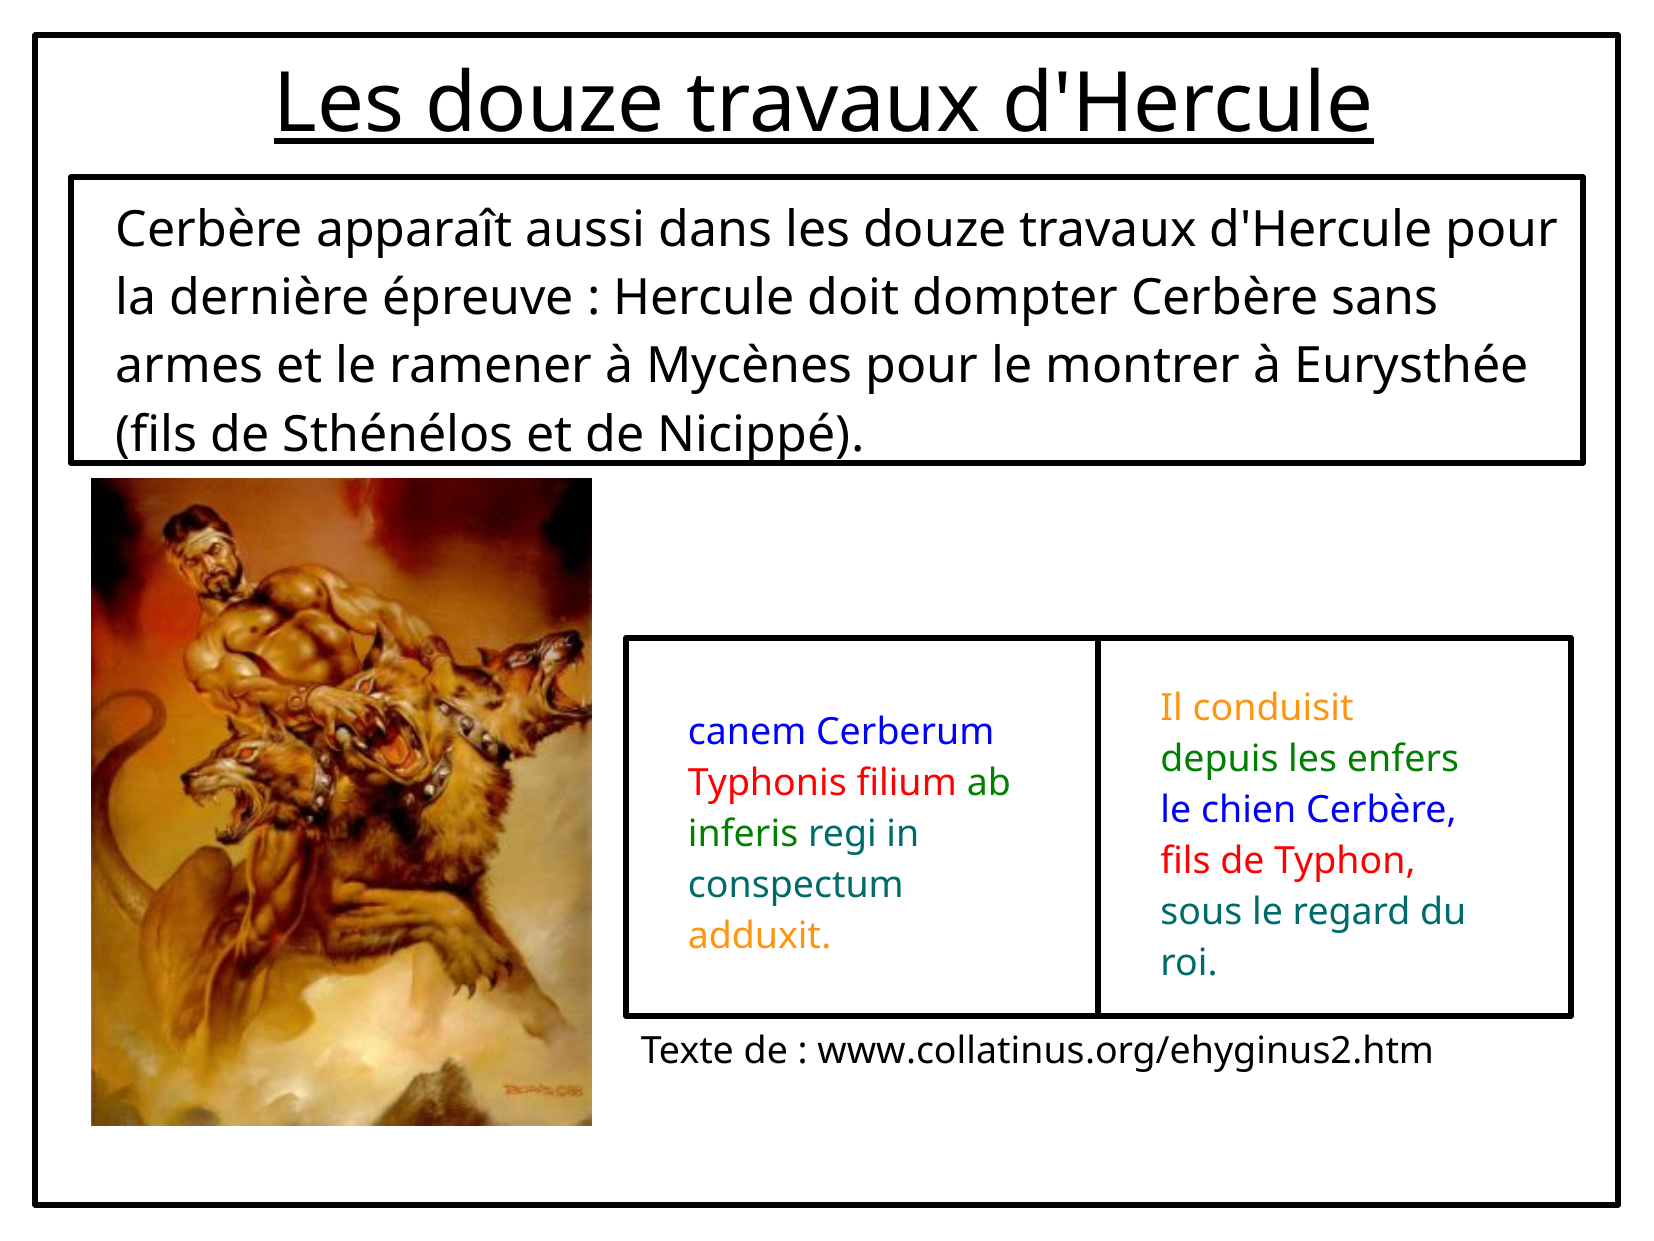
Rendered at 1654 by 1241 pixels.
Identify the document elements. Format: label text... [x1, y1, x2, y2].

text_box Cerbère apparaît aussi dans les douze travaux d'Hercule pour la dernière épreuve : Hercule doit dompter Cerbère sans armes et le ramener à Mycènes pour le montrer à Eurysthée (fils de Sthénélos et de Nicippé). [101, 185, 1580, 460]
text_box Texte de : www.collatinus.org/ehyginus2.htm [625, 1015, 1573, 1080]
text_box Les douze travaux d'Hercule [0, 35, 1654, 167]
picture [91, 478, 592, 1126]
text_box canem Cerberum Typhonis filium ab inferis regi in conspectum adduxit. [673, 696, 1052, 958]
text_box Il conduisit depuis les enfers le chien Cerbère, fils de Typhon, sous le regard du roi. [1145, 673, 1489, 984]
